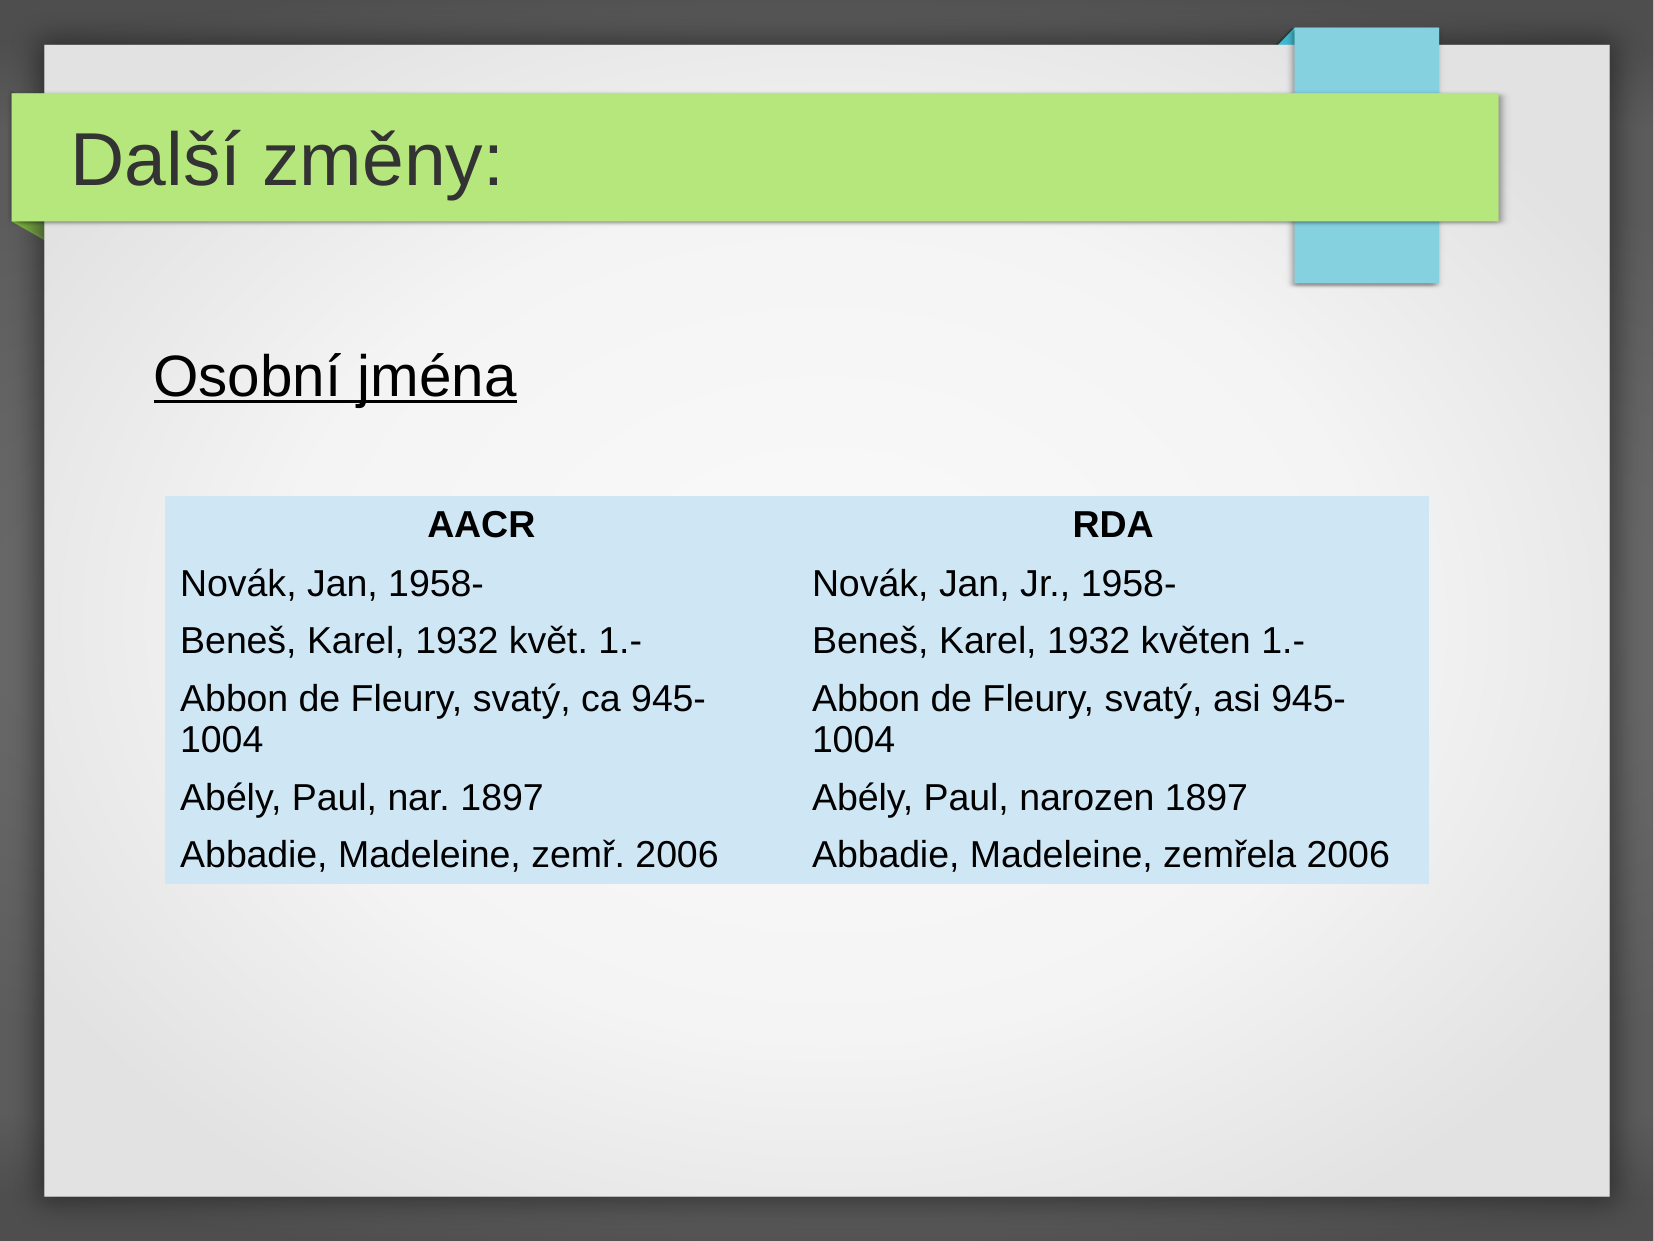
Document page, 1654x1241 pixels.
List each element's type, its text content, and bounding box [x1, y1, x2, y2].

table_header AACR [165, 496, 797, 555]
table_cell Abbadie, Madeleine, zemřela 2006 [797, 827, 1429, 884]
list Osobní jména [82, 343, 1538, 687]
picture [0, 0, 1654, 1241]
table_cell Abbon de Fleury, svatý, asi 945-1004 [797, 670, 1429, 769]
table_header RDA [797, 496, 1429, 555]
table_cell Abély, Paul, narozen 1897 [797, 769, 1429, 827]
title Další změny: [70, 106, 1229, 213]
table_cell Novák, Jan, 1958- [165, 555, 797, 612]
table_cell Abbadie, Madeleine, zemř. 2006 [165, 827, 797, 884]
table_cell Abély, Paul, nar. 1897 [165, 769, 797, 827]
table_cell Abbon de Fleury, svatý, ca 945-1004 [165, 670, 797, 769]
table_cell Novák, Jan, Jr., 1958- [797, 555, 1429, 612]
table_cell Beneš, Karel, 1932 květ. 1.- [165, 612, 797, 670]
table_cell Beneš, Karel, 1932 květen 1.- [797, 612, 1429, 670]
